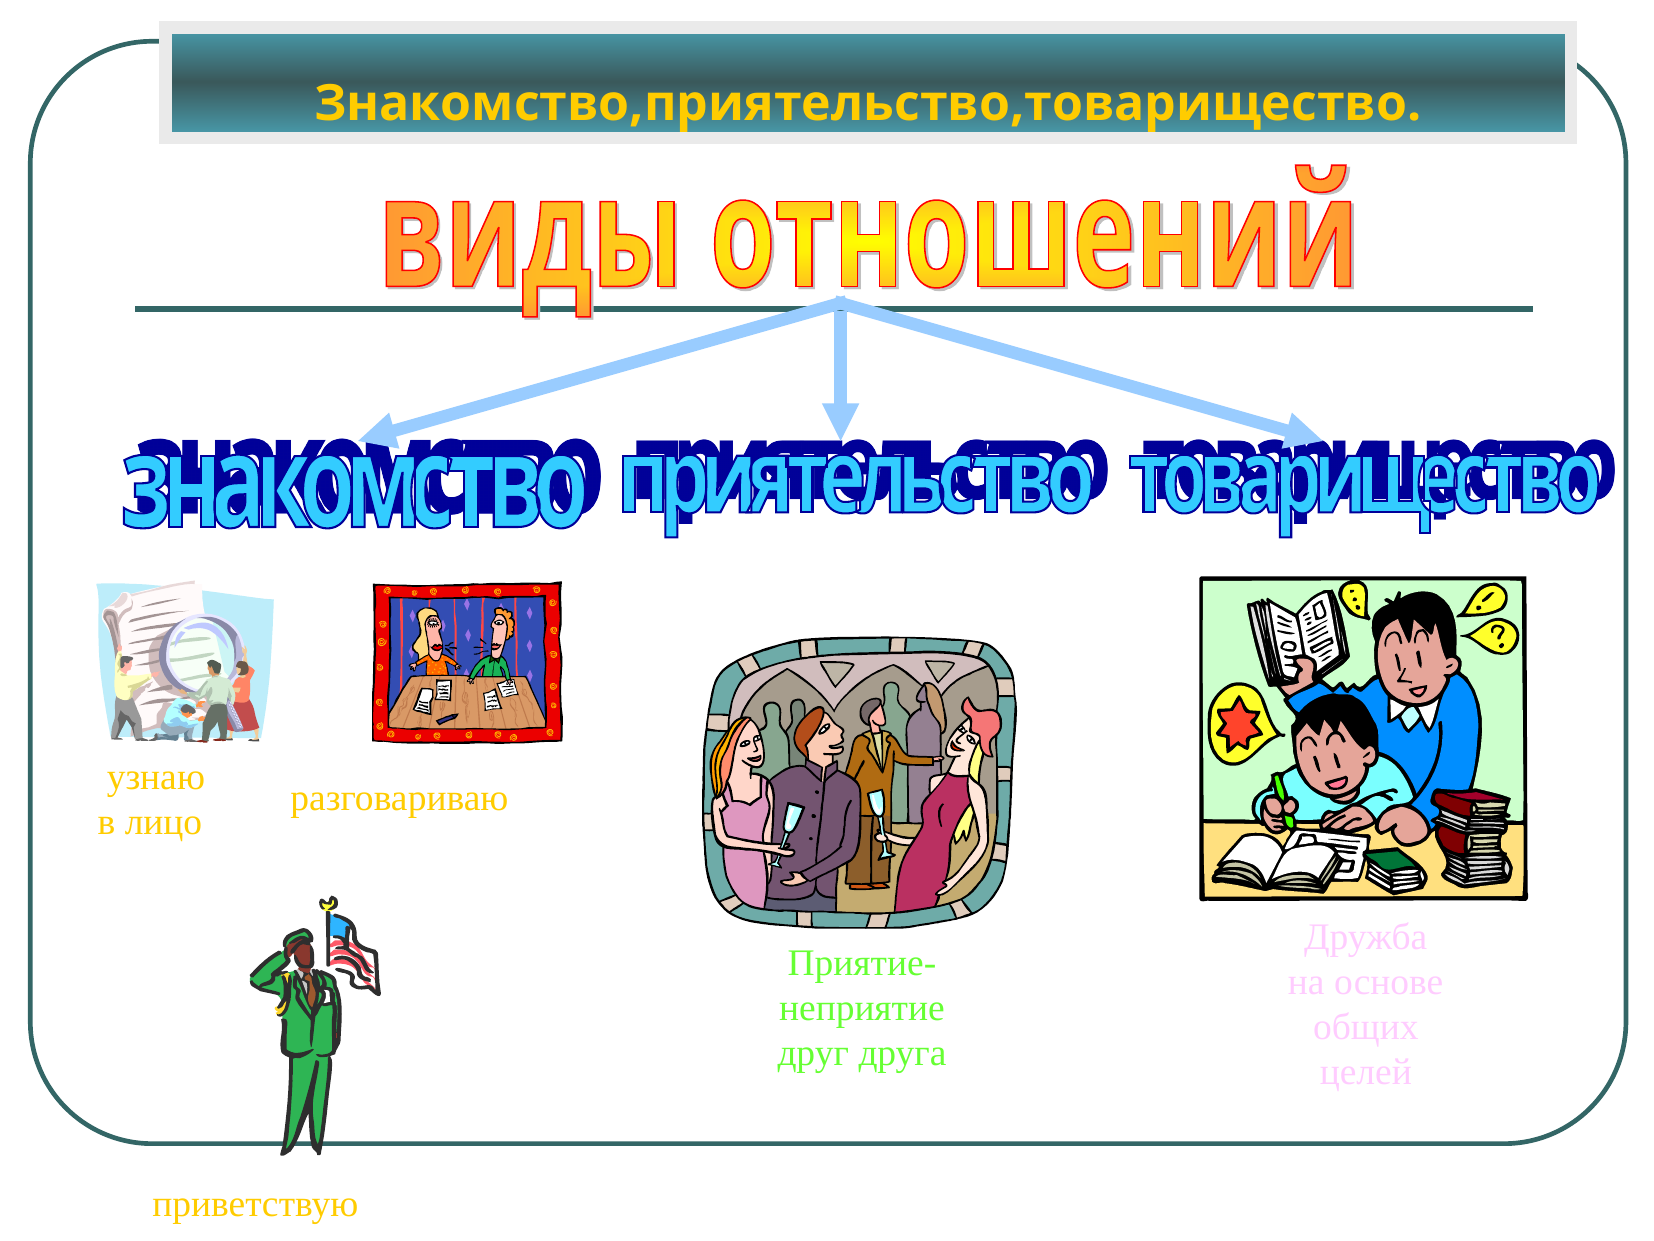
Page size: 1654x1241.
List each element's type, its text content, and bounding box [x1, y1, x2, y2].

chart [372, 579, 565, 747]
text_box виды отношений [977, 201, 1065, 287]
text_box знакомство [123, 454, 259, 529]
text_box разговариваю [275, 765, 524, 826]
text_box виды отношений [522, 201, 591, 317]
chart [702, 633, 1020, 932]
text_box знакомство [303, 454, 585, 529]
text_box виды отношений [1290, 201, 1351, 287]
text_box виды отношений [386, 201, 440, 287]
text_box виды отношений [453, 201, 514, 287]
text_box виды отношений [908, 200, 965, 288]
chart [96, 578, 276, 745]
text_box приятельство [665, 454, 902, 538]
text_box товарищество [1129, 454, 1277, 514]
text_box узнаю в лицо [82, 744, 230, 850]
title Знакомство,приятельство,товарищество. [165, 27, 1571, 138]
text_box Приятие- неприятие друг друга [762, 930, 962, 1082]
text_box виды отношений [600, 201, 650, 287]
chart [1199, 576, 1530, 905]
text_box приветствую [137, 1171, 374, 1232]
text_box виды отношений [777, 201, 831, 287]
text_box Дружба на основе общих целей [1273, 904, 1459, 1100]
text_box виды отношений [1213, 201, 1274, 287]
text_box виды отношений [1077, 200, 1131, 288]
text_box виды отношений [841, 201, 896, 287]
text_box виды отношений [714, 200, 771, 288]
text_box знакомство [261, 456, 312, 528]
text_box виды отношений [1295, 165, 1346, 193]
text_box товарищество [1279, 454, 1599, 538]
text_box виды отношений [658, 201, 674, 287]
chart [249, 895, 382, 1158]
text_box приятельство [903, 454, 1092, 514]
text_box приятельство [623, 455, 663, 513]
text_box виды отношений [1143, 201, 1198, 287]
